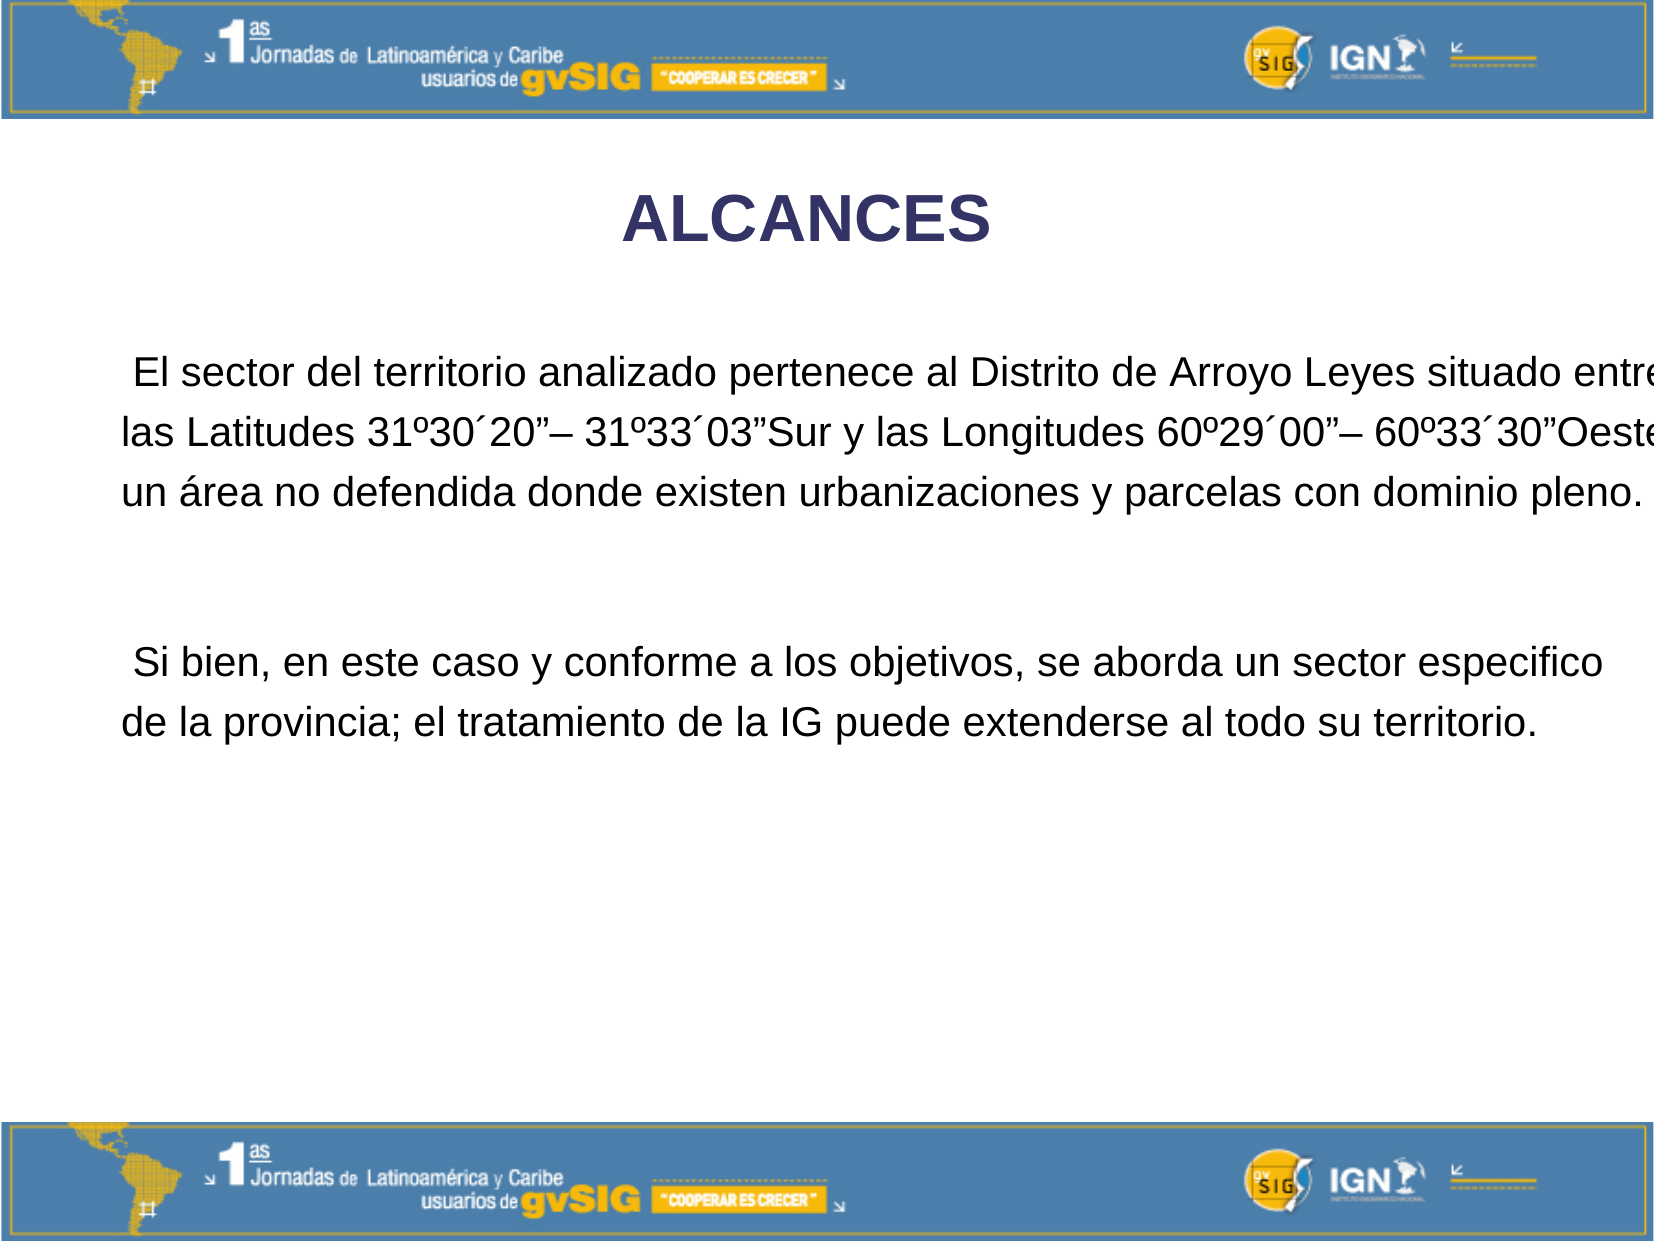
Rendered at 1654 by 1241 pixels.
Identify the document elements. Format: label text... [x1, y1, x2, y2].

text_box Si bien, en este caso y conforme a los objetivos, se aborda un sector especifico de la provincia; el tratamiento de la IG puede extenderse al todo su territorio. [106, 584, 1526, 786]
picture [0, 0, 1654, 119]
picture [0, 1122, 1654, 1241]
text_box ALCANCES [106, 125, 1526, 289]
text_box El sector del territorio analizado pertenece al Distrito de Arroyo Leyes situado entre las Latitudes 31º30´20”– 31º33´03”Sur y las Longitudes 60º29´00”– 60º33´30”Oeste, un área no defendida donde existen urbanizaciones y parcelas con dominio pleno. [106, 289, 1526, 561]
